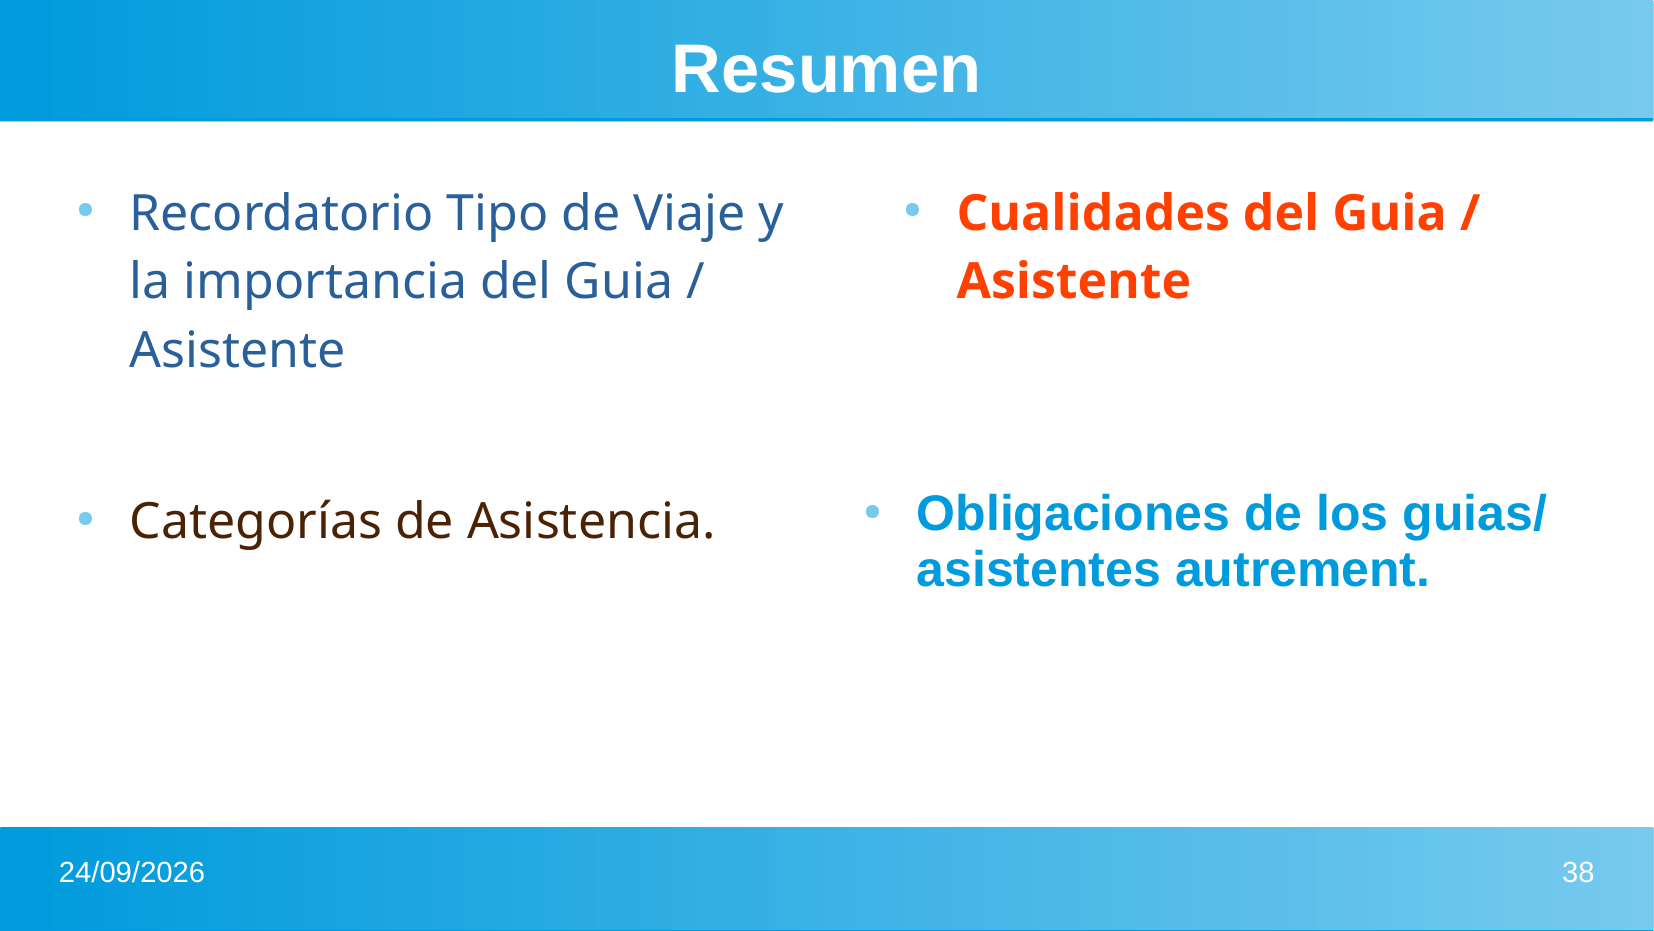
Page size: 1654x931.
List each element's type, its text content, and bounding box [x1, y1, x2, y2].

list Categorías de Asistencia. [58, 485, 809, 768]
list Cualidades del Guia / Asistente [885, 177, 1636, 459]
title Resumen [58, 29, 1595, 108]
list Recordatorio Tipo de Viaje y la importancia del Guia / Asistente [58, 177, 809, 459]
list Obligaciones de los guias/ asistentes autrement. [845, 485, 1595, 768]
